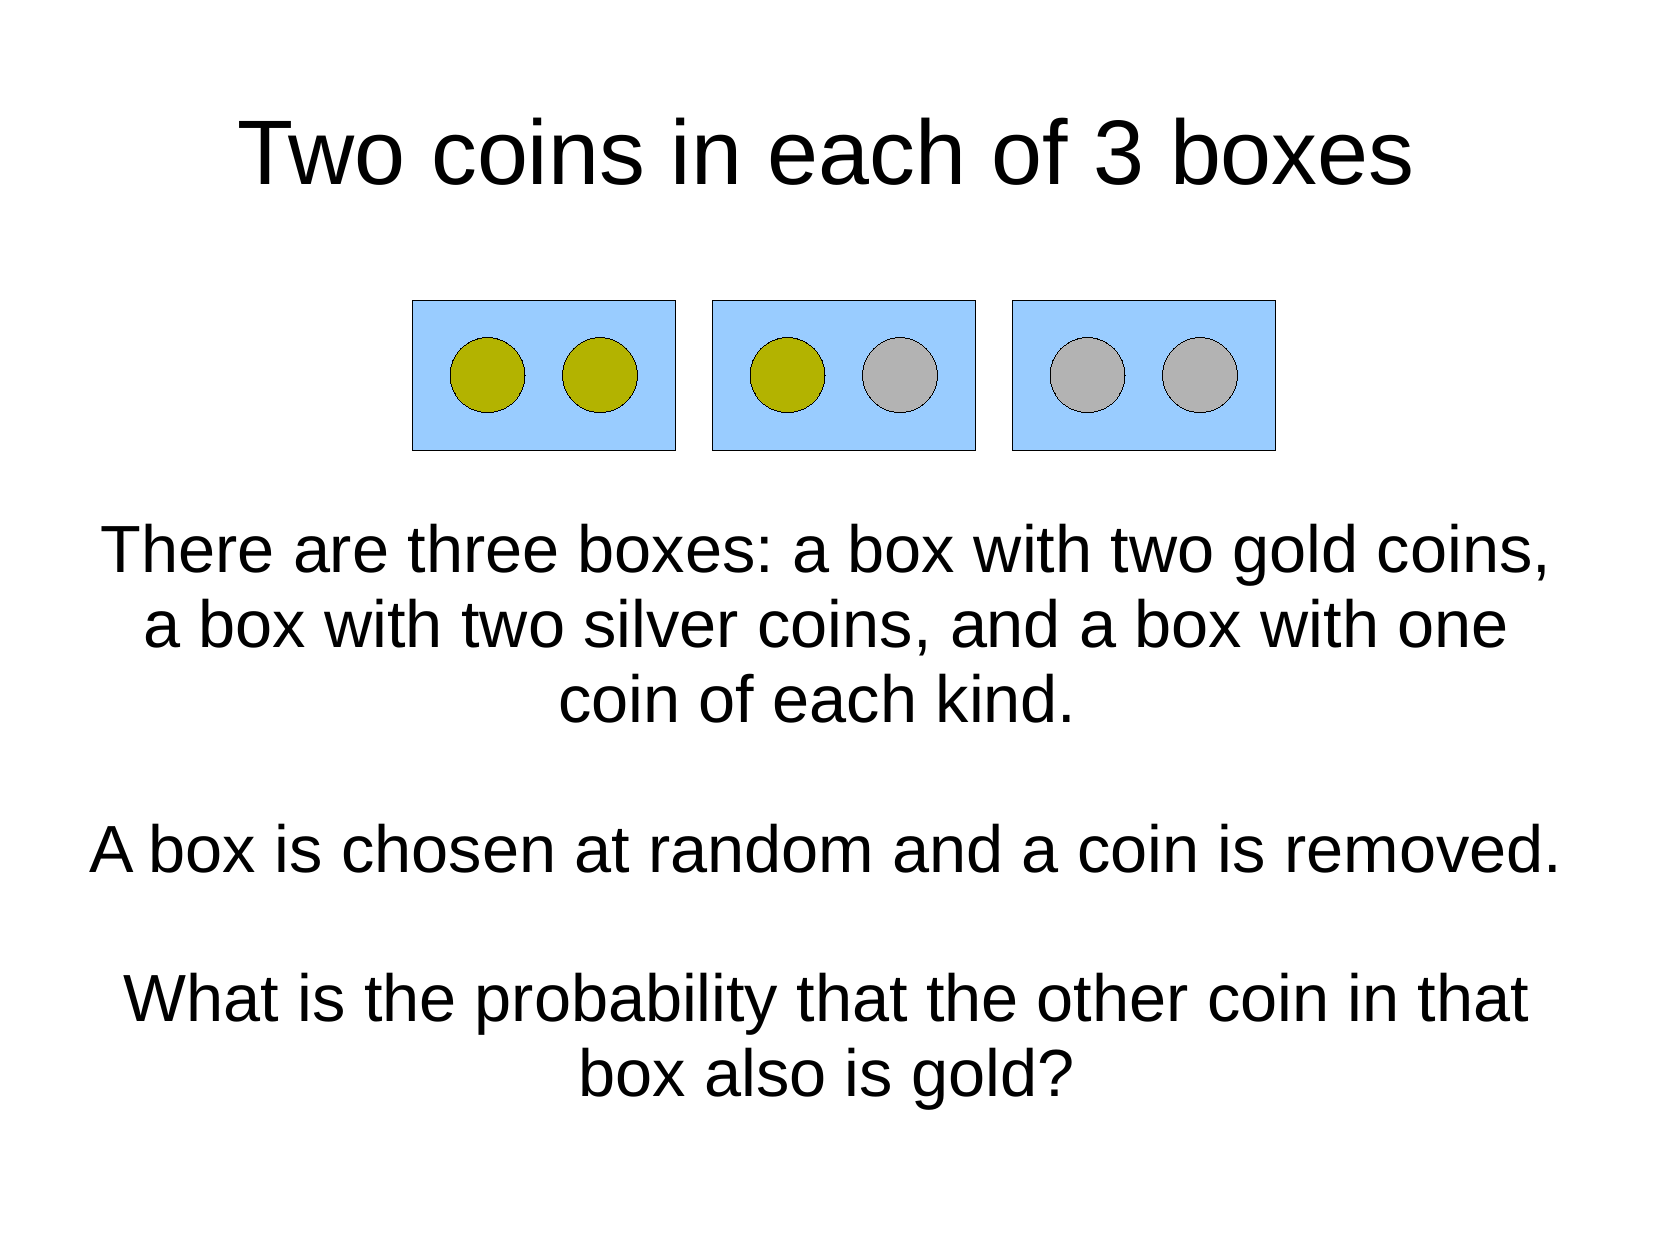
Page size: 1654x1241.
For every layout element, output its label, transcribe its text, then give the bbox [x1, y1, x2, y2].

text_box [1012, 300, 1276, 451]
title Two coins in each of 3 boxes [82, 56, 1571, 250]
subtitle There are three boxes: a box with two gold coins, a box with two silver coins, and a box with one coin of each kind. A box is chosen at random and a coin is removed. What is the probability that the other coin in that box also is gold? [82, 288, 1571, 1111]
text_box [712, 300, 976, 451]
text_box [412, 300, 676, 451]
